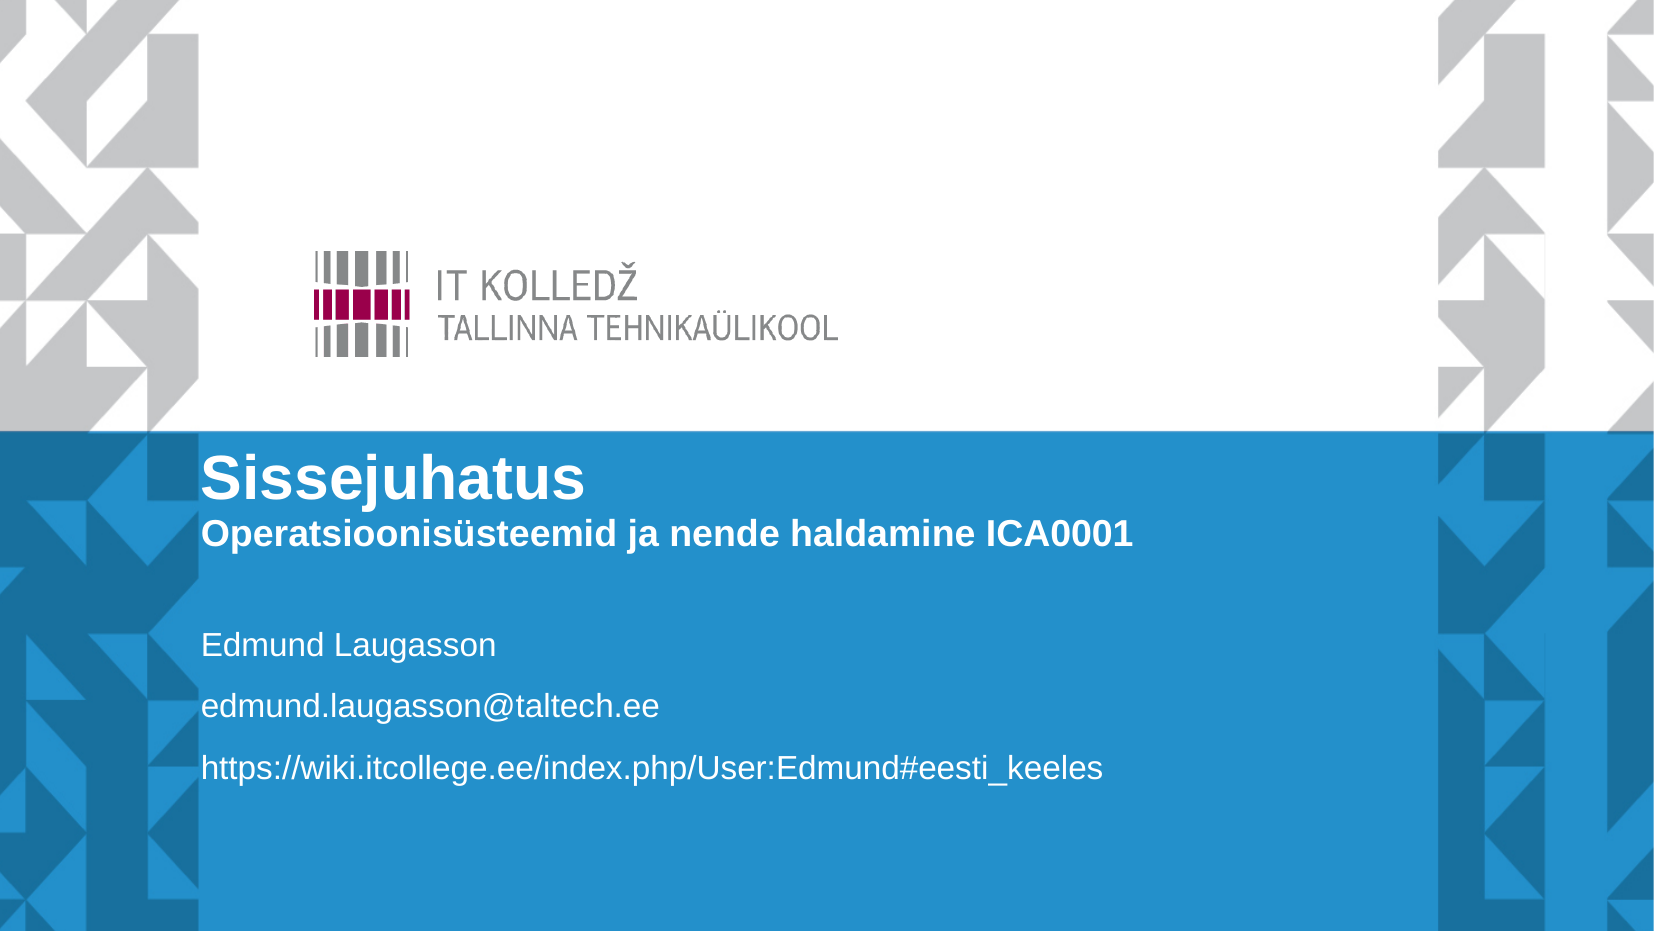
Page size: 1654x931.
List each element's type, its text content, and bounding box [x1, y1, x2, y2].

picture [0, 0, 1654, 931]
list Edmund Laugasson edmund.laugasson@taltech.ee https://wiki.itcollege.ee/index.php/User:Edmund#eesti_keeles [200, 625, 1441, 827]
title Sissejuhatus Operatsioonisüsteemid ja nende haldamine ICA0001 [200, 442, 1430, 603]
